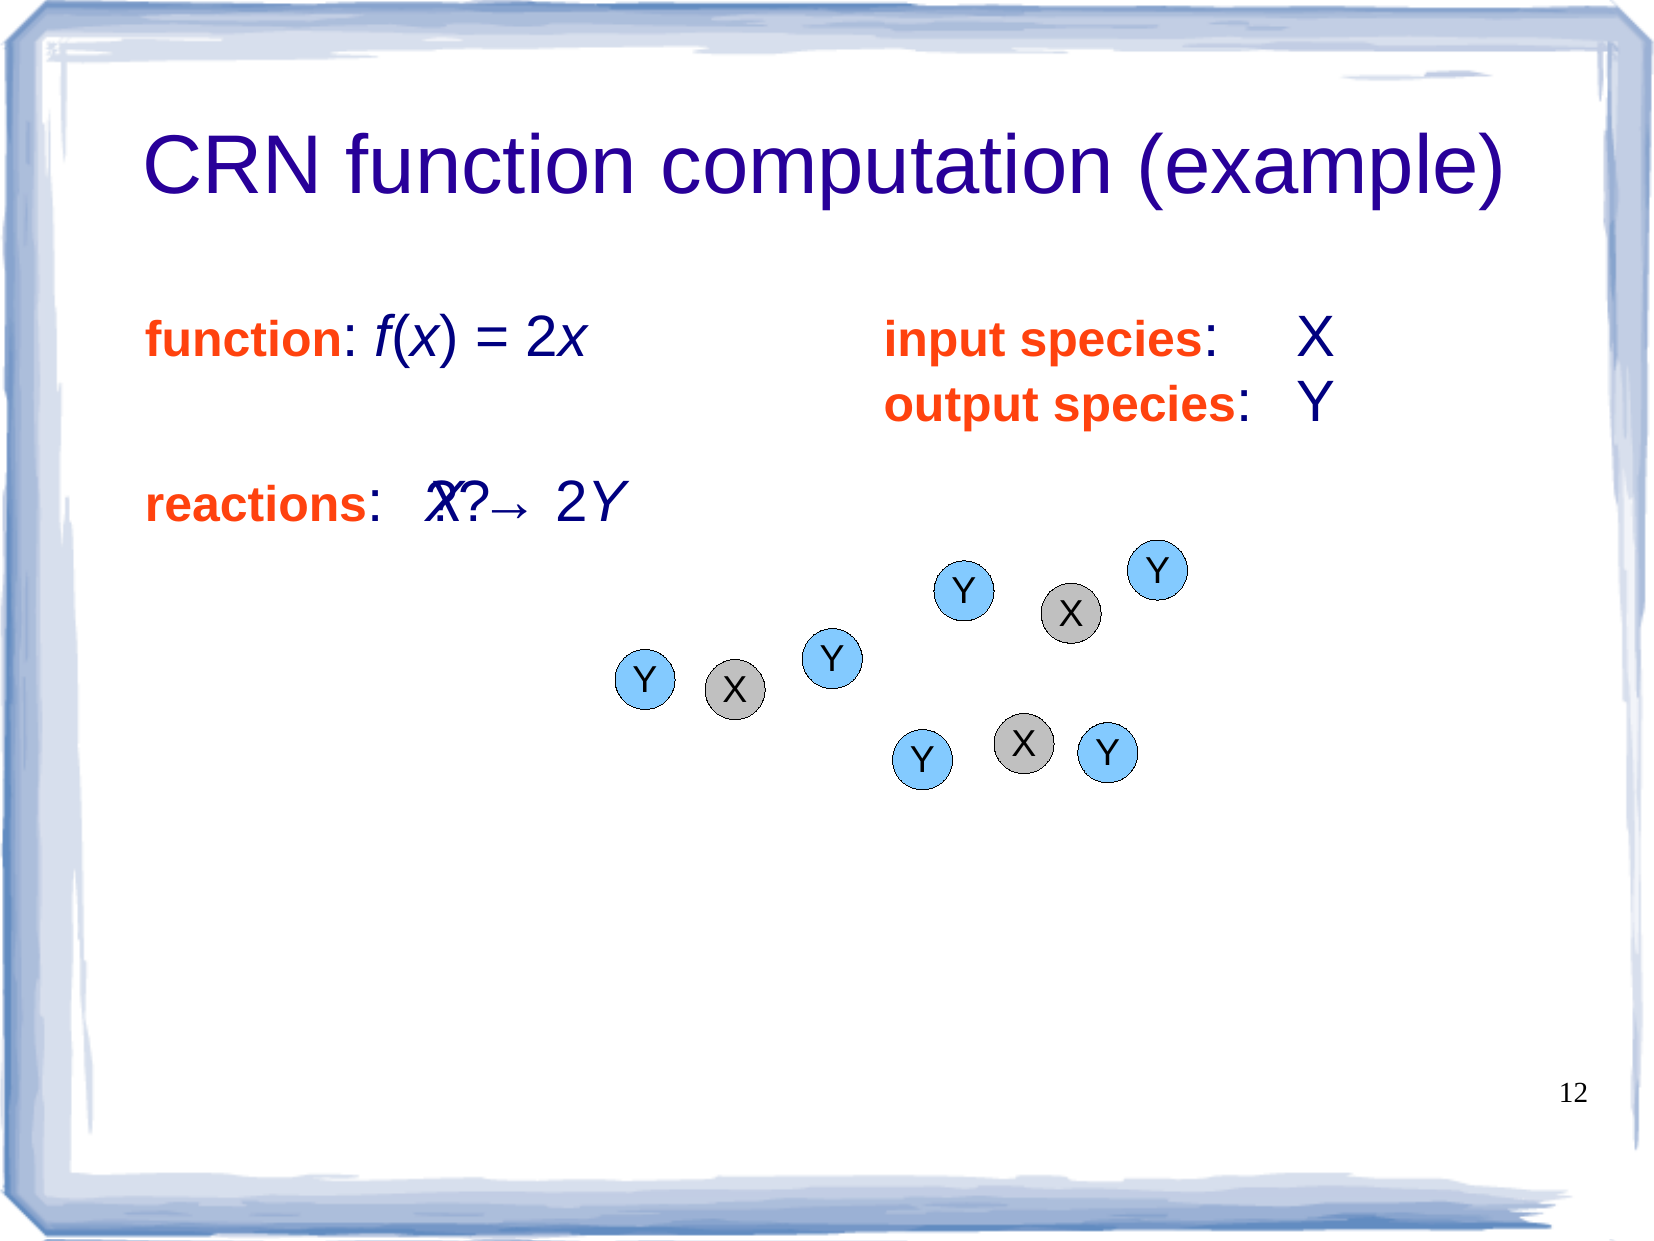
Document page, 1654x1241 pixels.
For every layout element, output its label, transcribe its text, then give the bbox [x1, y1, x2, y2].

text_box X [1041, 583, 1102, 644]
text_box Y [1077, 722, 1138, 783]
text_box function: f(x) = 2x [130, 295, 624, 392]
text_box Y [933, 560, 995, 621]
text_box input species: X output species: Y [868, 295, 1441, 441]
title CRN function computation (example) [75, 71, 1576, 258]
text_box Y [892, 729, 953, 790]
text_box ?? [410, 461, 671, 557]
text_box X [705, 659, 766, 720]
text_box X [994, 713, 1055, 774]
text_box reactions: [130, 461, 410, 557]
picture [0, 0, 1654, 1241]
text_box Y [802, 628, 863, 689]
text_box Y [1127, 540, 1188, 601]
text_box Y [615, 649, 676, 710]
